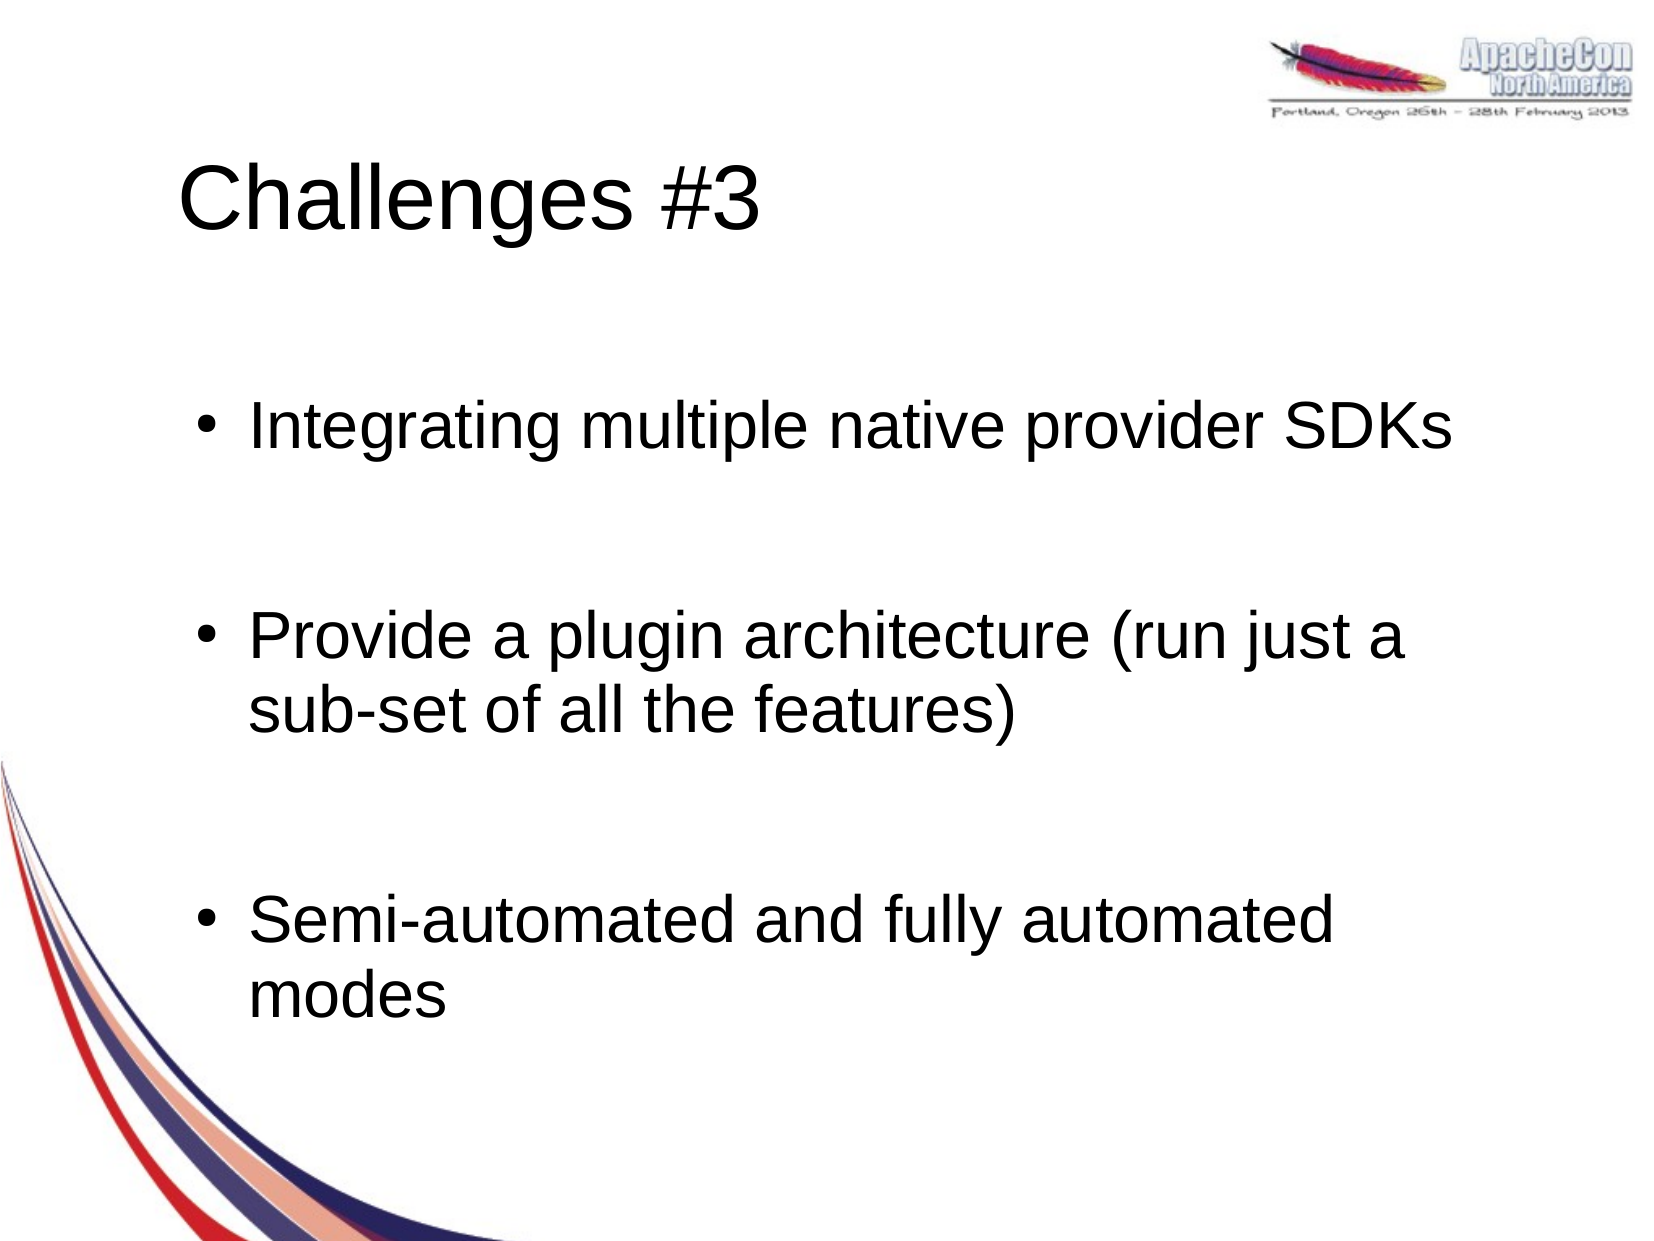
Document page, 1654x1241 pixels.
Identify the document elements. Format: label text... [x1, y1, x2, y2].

list Integrating multiple native provider SDKs Provide a plugin architecture (run just a sub-set of all the features) Semi-automated and fully automated modes [177, 283, 1536, 1102]
title Challenges #3 [177, 141, 1536, 254]
picture [0, 0, 1654, 1241]
